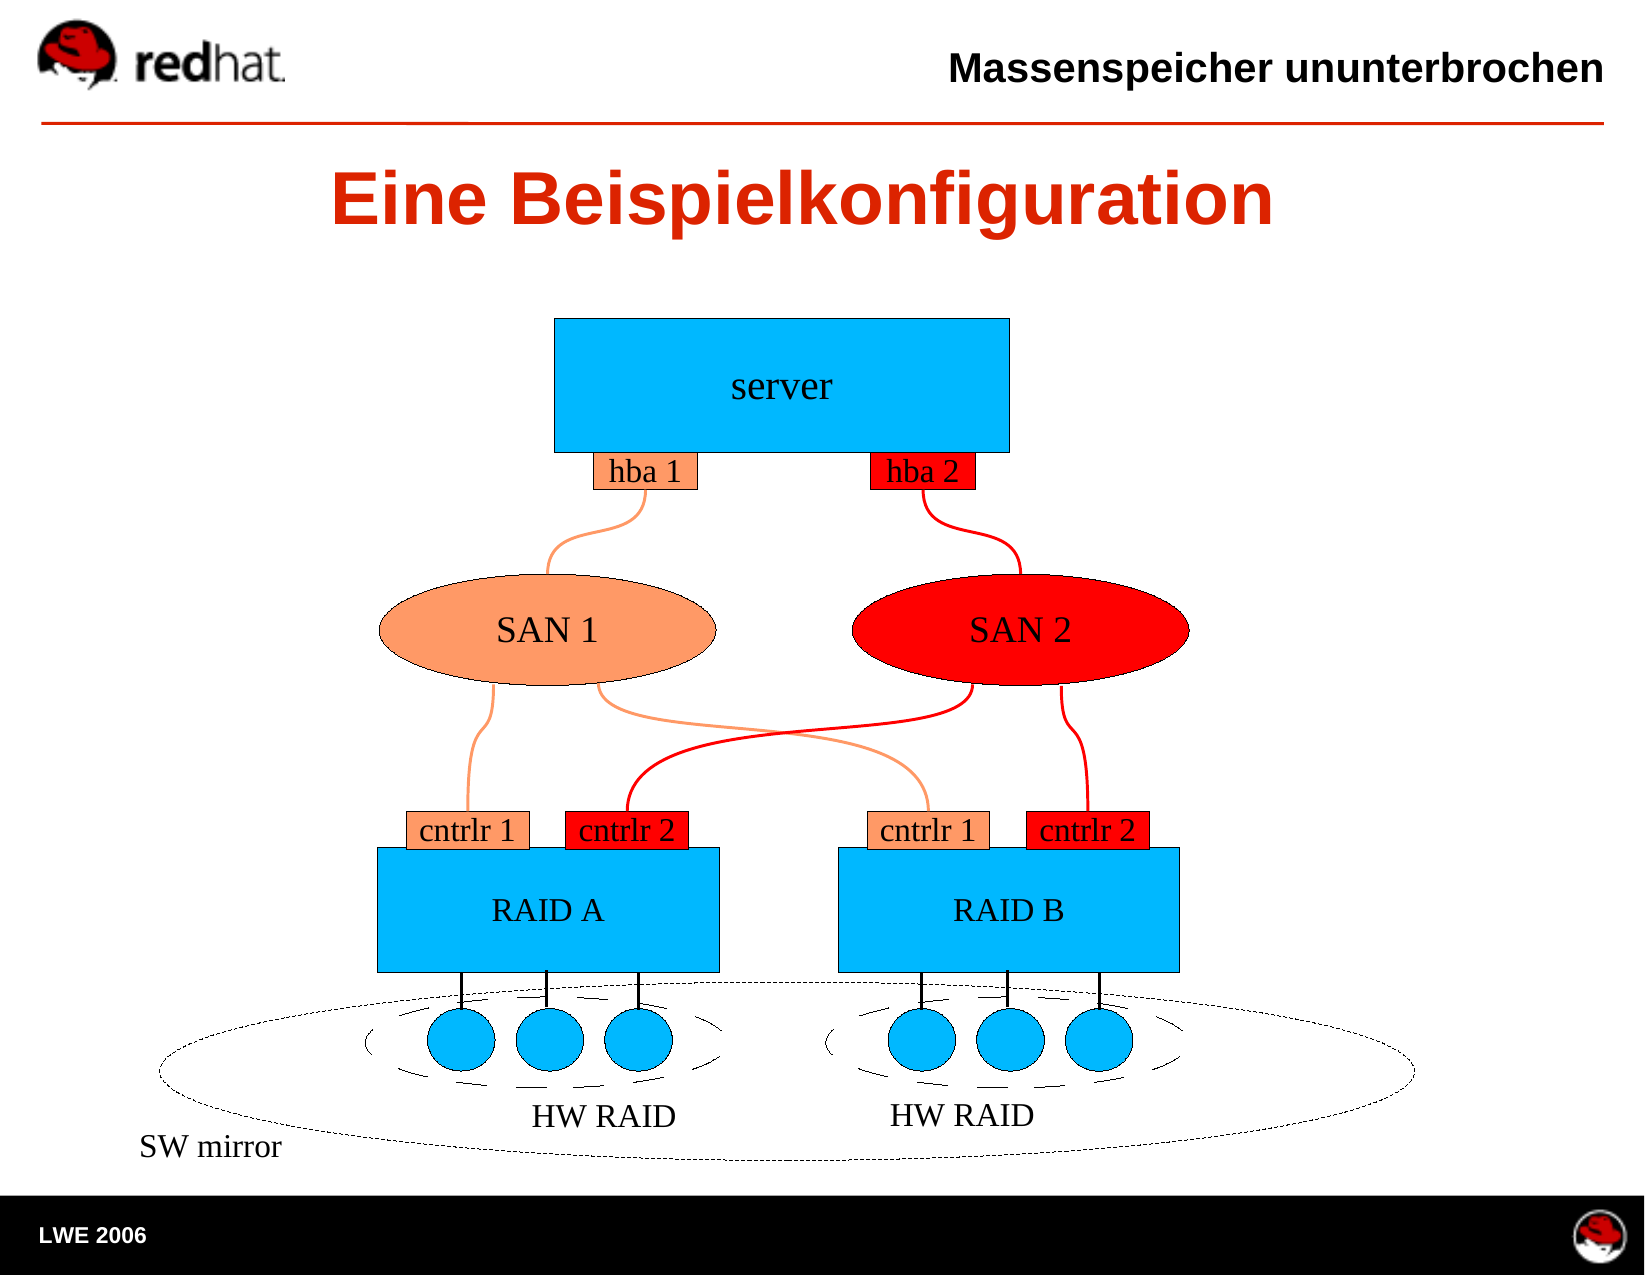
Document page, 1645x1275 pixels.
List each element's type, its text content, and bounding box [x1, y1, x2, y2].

text_box LWE 2006 [38, 1222, 382, 1252]
text_box cntrlr 2 [1026, 811, 1150, 850]
picture [36, 17, 285, 102]
text_box SAN 1 [379, 574, 717, 686]
text_box Eine Beispielkonfiguration [330, 156, 944, 251]
text_box server [554, 318, 1010, 453]
text_box [159, 974, 1415, 1161]
text_box cntrlr 2 [565, 811, 689, 850]
text_box hba 1 [593, 452, 698, 490]
text_box HW RAID [889, 1097, 1036, 1144]
text_box HW RAID [531, 1097, 678, 1144]
text_box cntrlr 1 [867, 811, 990, 850]
text_box SAN 2 [852, 574, 1190, 686]
text_box [0, 1195, 1645, 1275]
text_box Massenspeicher ununterbrochen [959, 44, 1605, 97]
text_box RAID B [838, 847, 1180, 973]
text_box cntrlr 1 [406, 811, 530, 850]
text_box hba 2 [870, 452, 976, 490]
picture [1568, 1206, 1632, 1270]
text_box SW mirror [139, 1127, 284, 1174]
text_box RAID A [377, 847, 720, 973]
